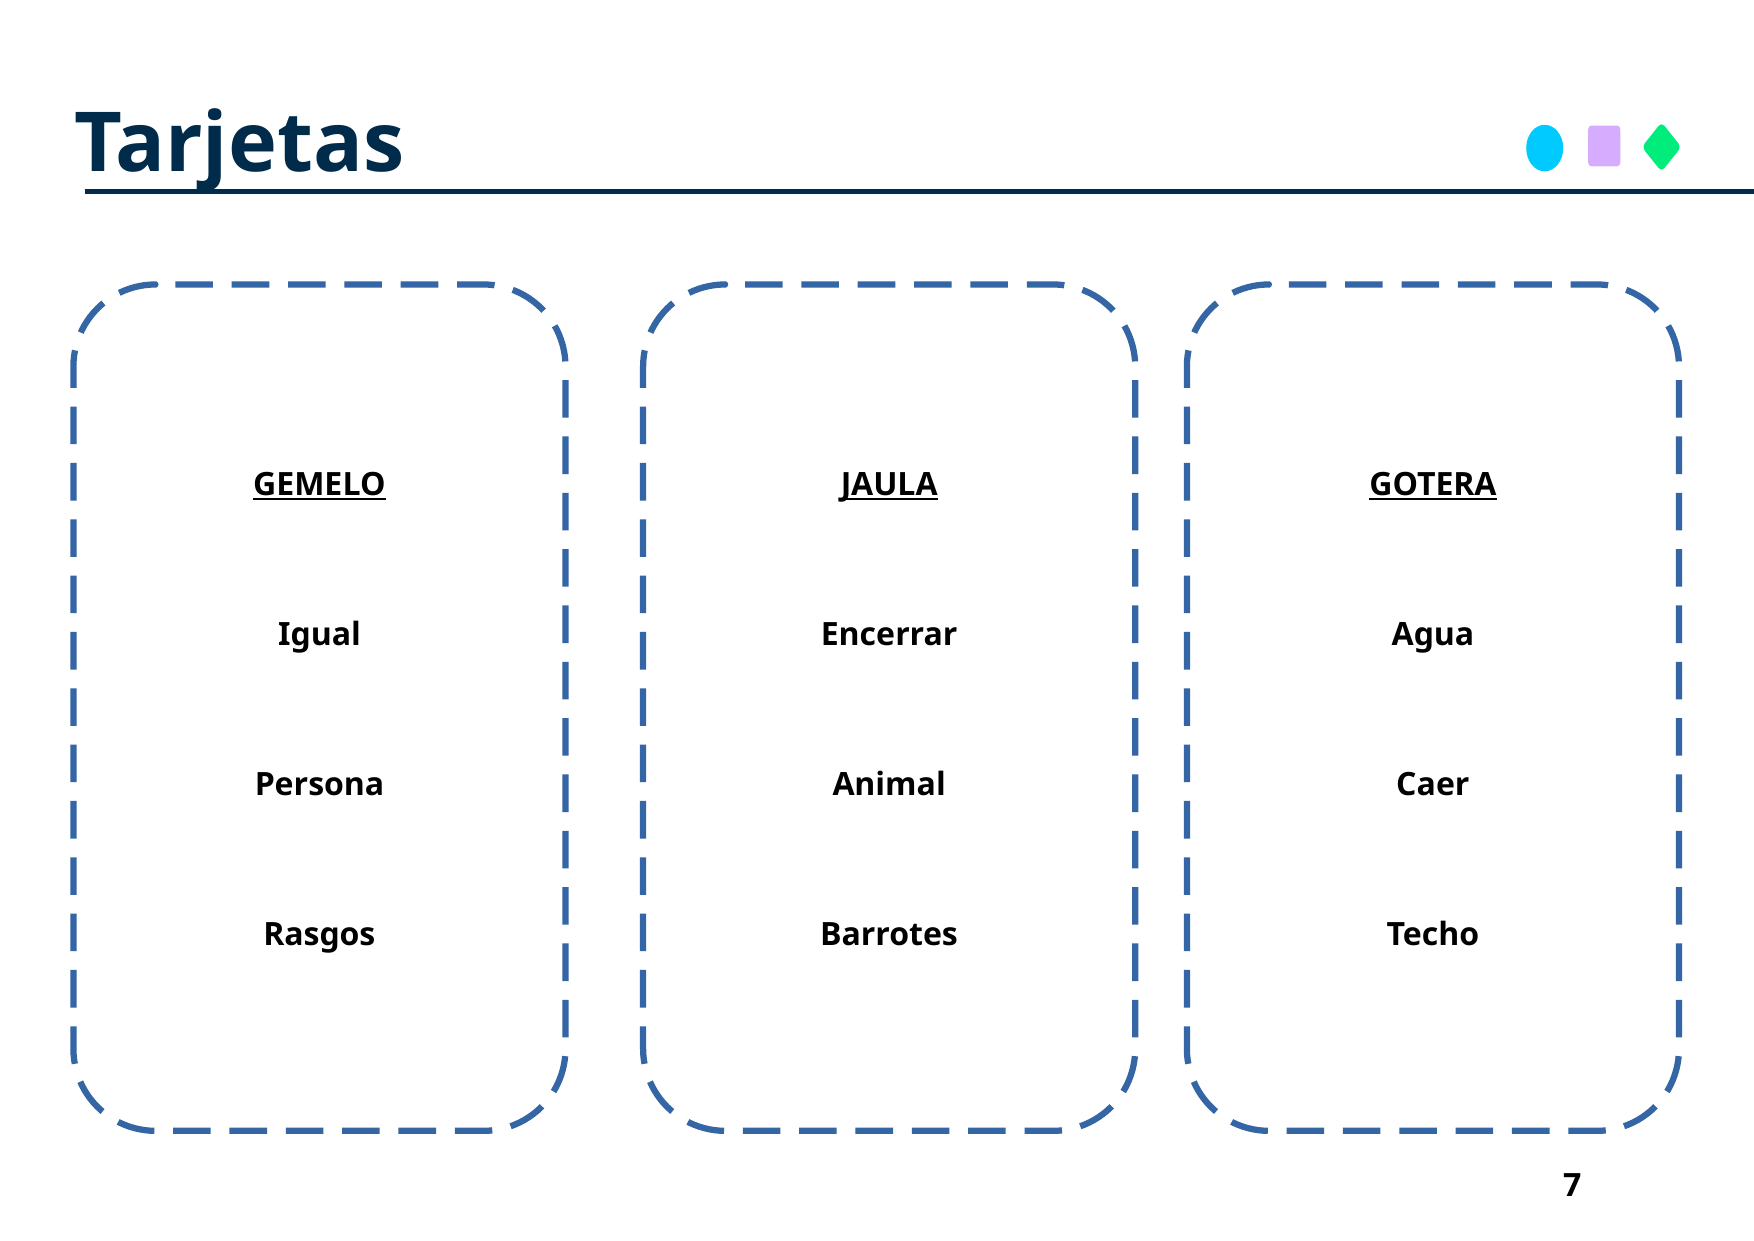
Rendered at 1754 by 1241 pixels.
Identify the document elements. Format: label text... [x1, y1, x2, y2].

text_box GEMELO Igual Persona Rasgos [73, 284, 566, 1131]
title Tarjetas [74, 32, 1404, 196]
text_box GOTERA Agua Caer Techo [1186, 284, 1679, 1131]
text_box JAULA Encerrar Animal Barrotes [643, 284, 1136, 1131]
